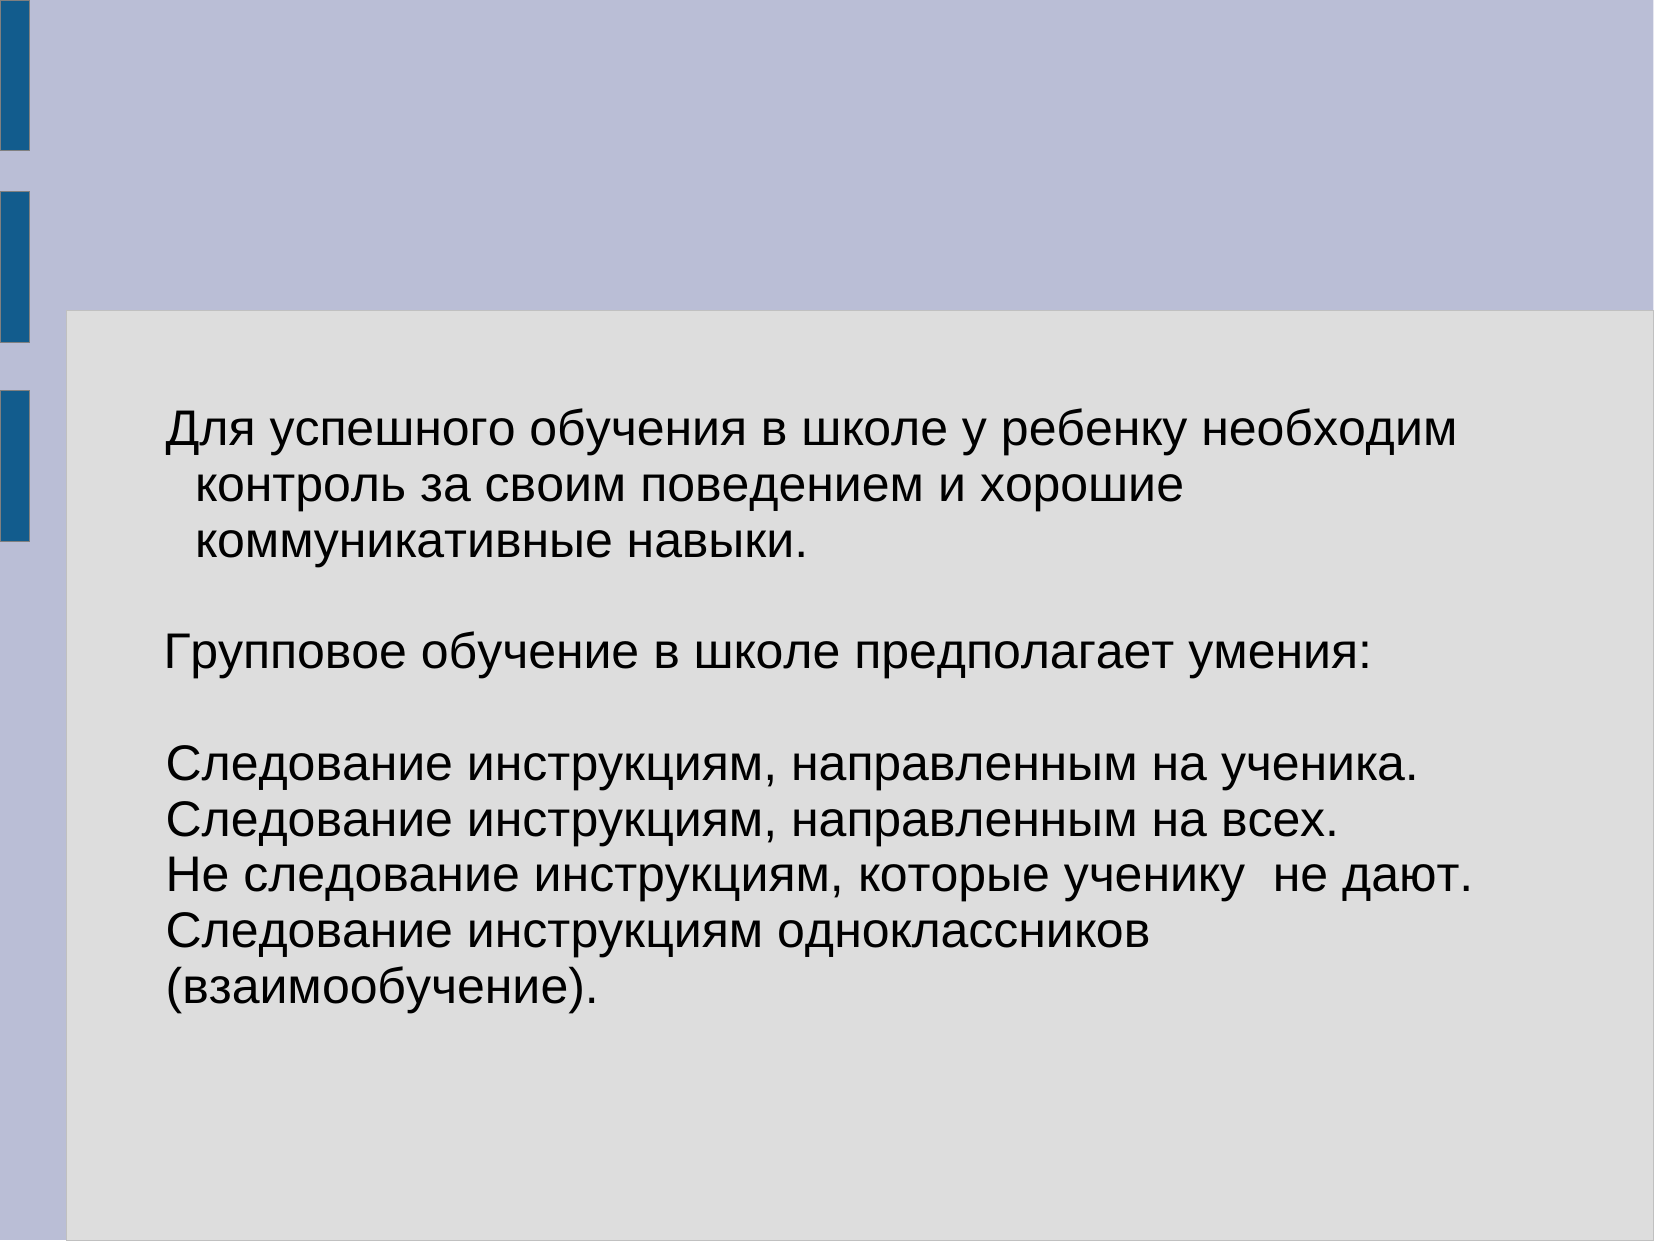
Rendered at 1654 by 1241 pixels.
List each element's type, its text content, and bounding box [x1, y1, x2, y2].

list Для успешного обучения в школе у ребенку необходим контроль за своим поведением и хорошие коммуникативные навыки. Групповое обучение в школе предполагает умения: Следование инструкциям, направленным на ученика. Следование инструкциям, направленным на всех. Не следование инструкциям, которые ученику не дают. Следование инструкциям одноклассников (взаимообучение). [121, 344, 1534, 1127]
